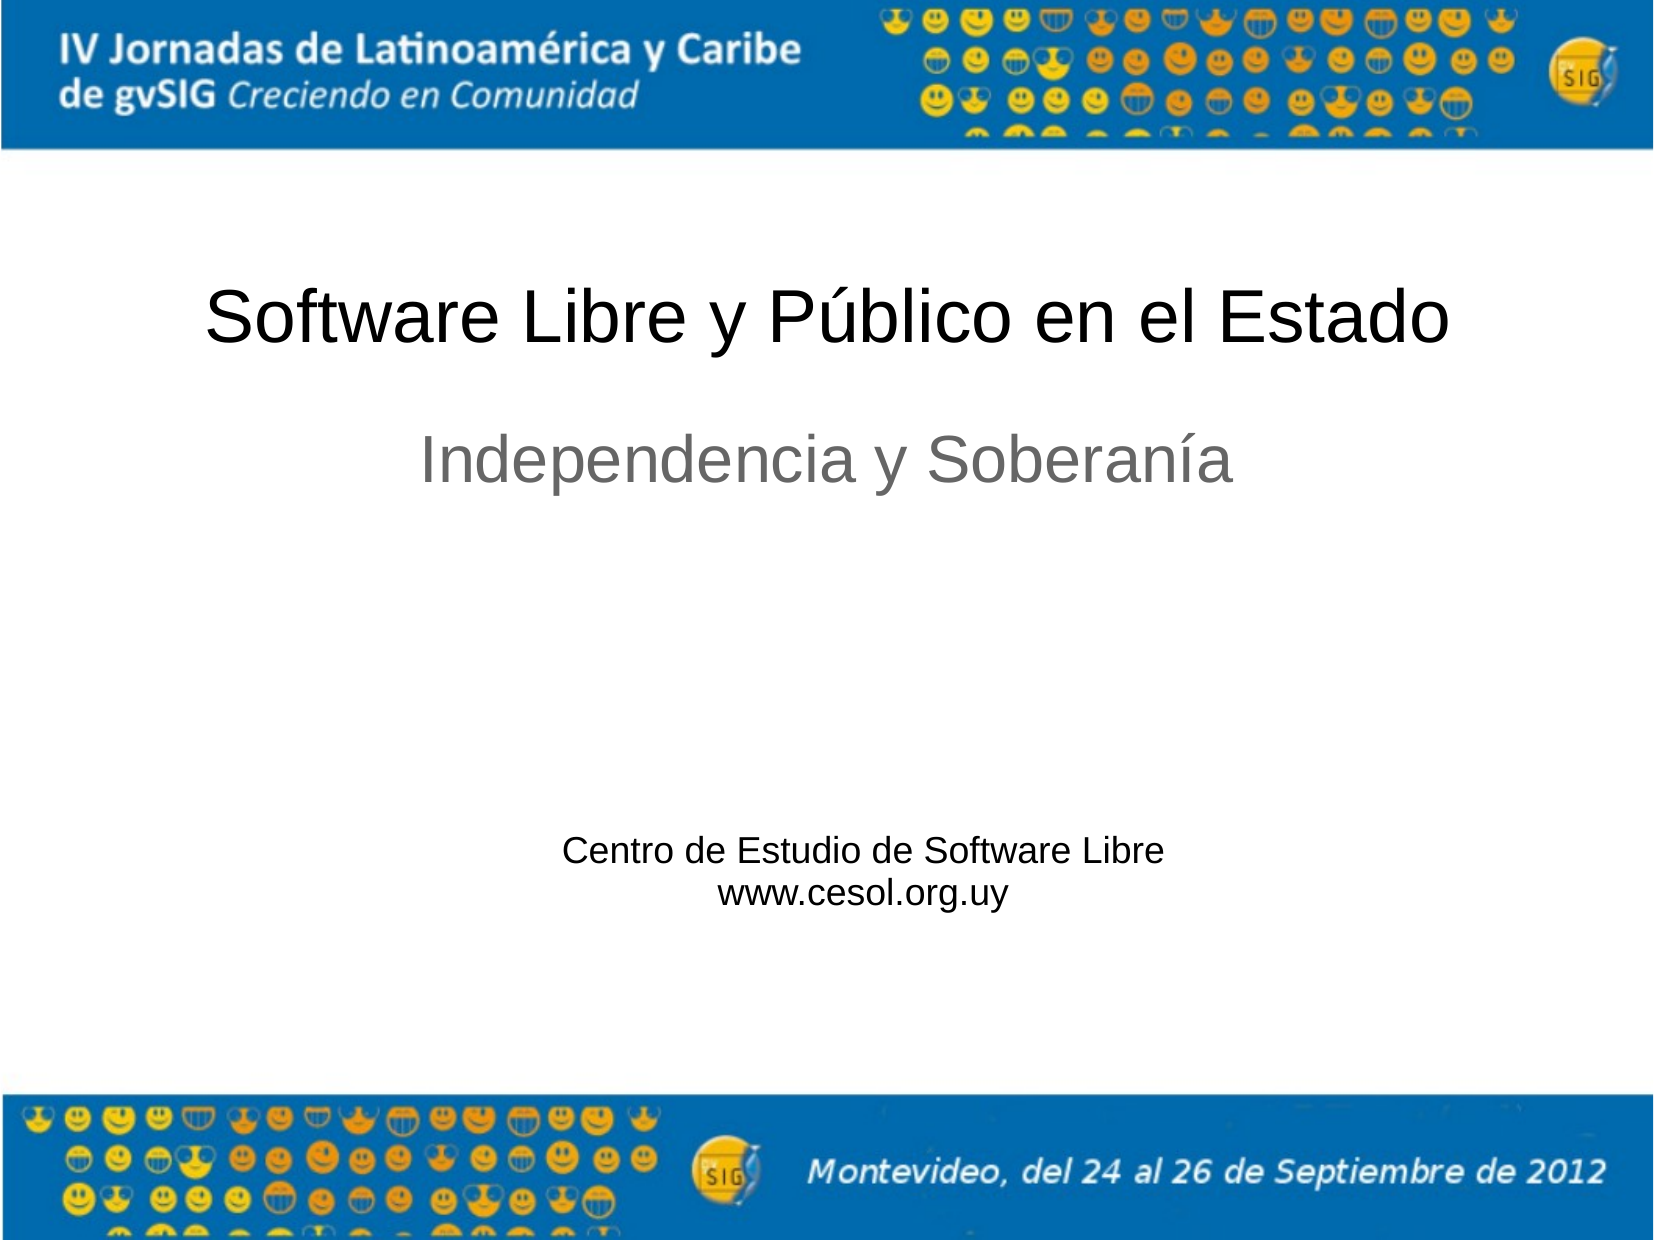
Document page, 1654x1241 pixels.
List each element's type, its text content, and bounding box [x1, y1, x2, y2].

picture [0, 0, 1654, 1240]
subtitle Independencia y Soberanía [82, 372, 1571, 547]
title Software Libre y Público en el Estado [59, 212, 1598, 420]
text_box Centro de Estudio de Software Libre www.cesol.org.uy [191, 821, 1536, 921]
